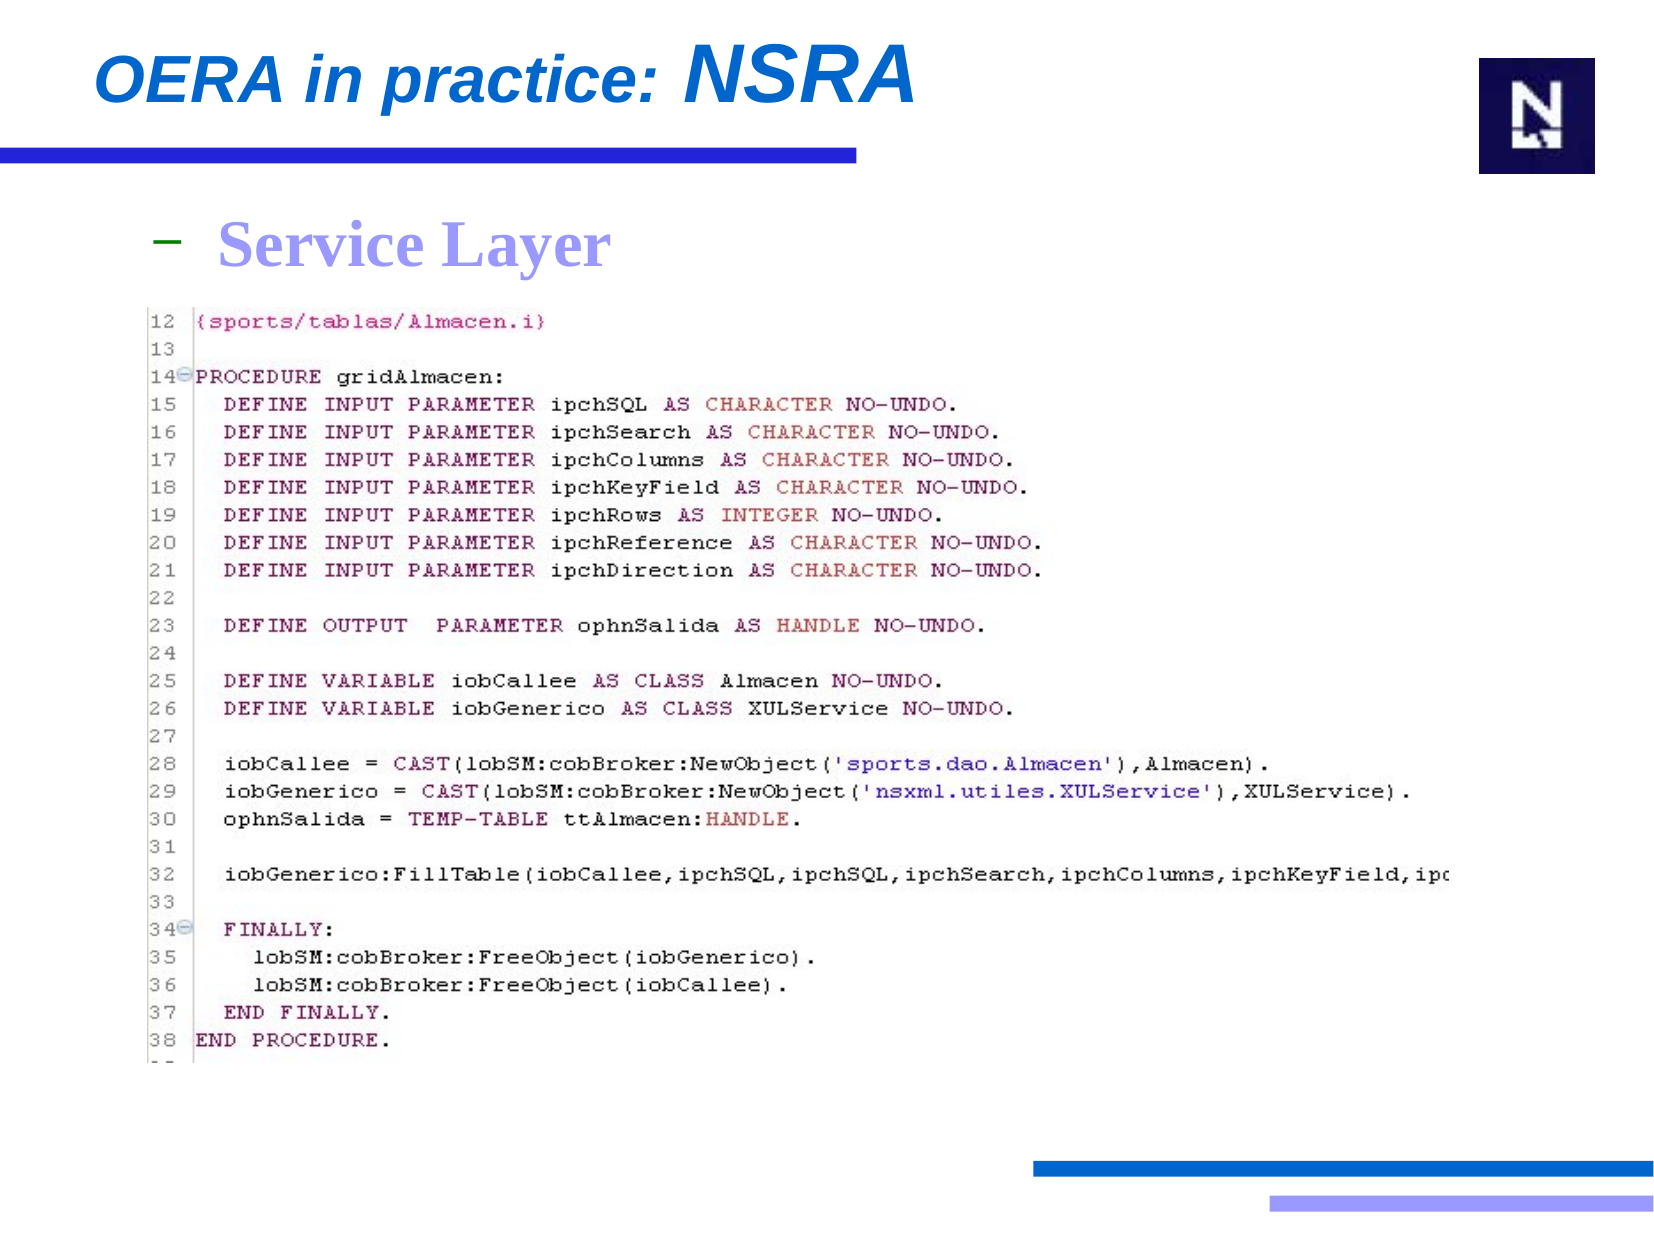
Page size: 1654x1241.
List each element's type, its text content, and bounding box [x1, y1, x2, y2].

picture [1479, 58, 1595, 174]
title OERA in practice: NSRA [93, 0, 1506, 148]
picture [147, 307, 1449, 1063]
list Service Layer Required services Service packages (.p) and service logic Service configuration and security [59, 206, 1561, 1132]
